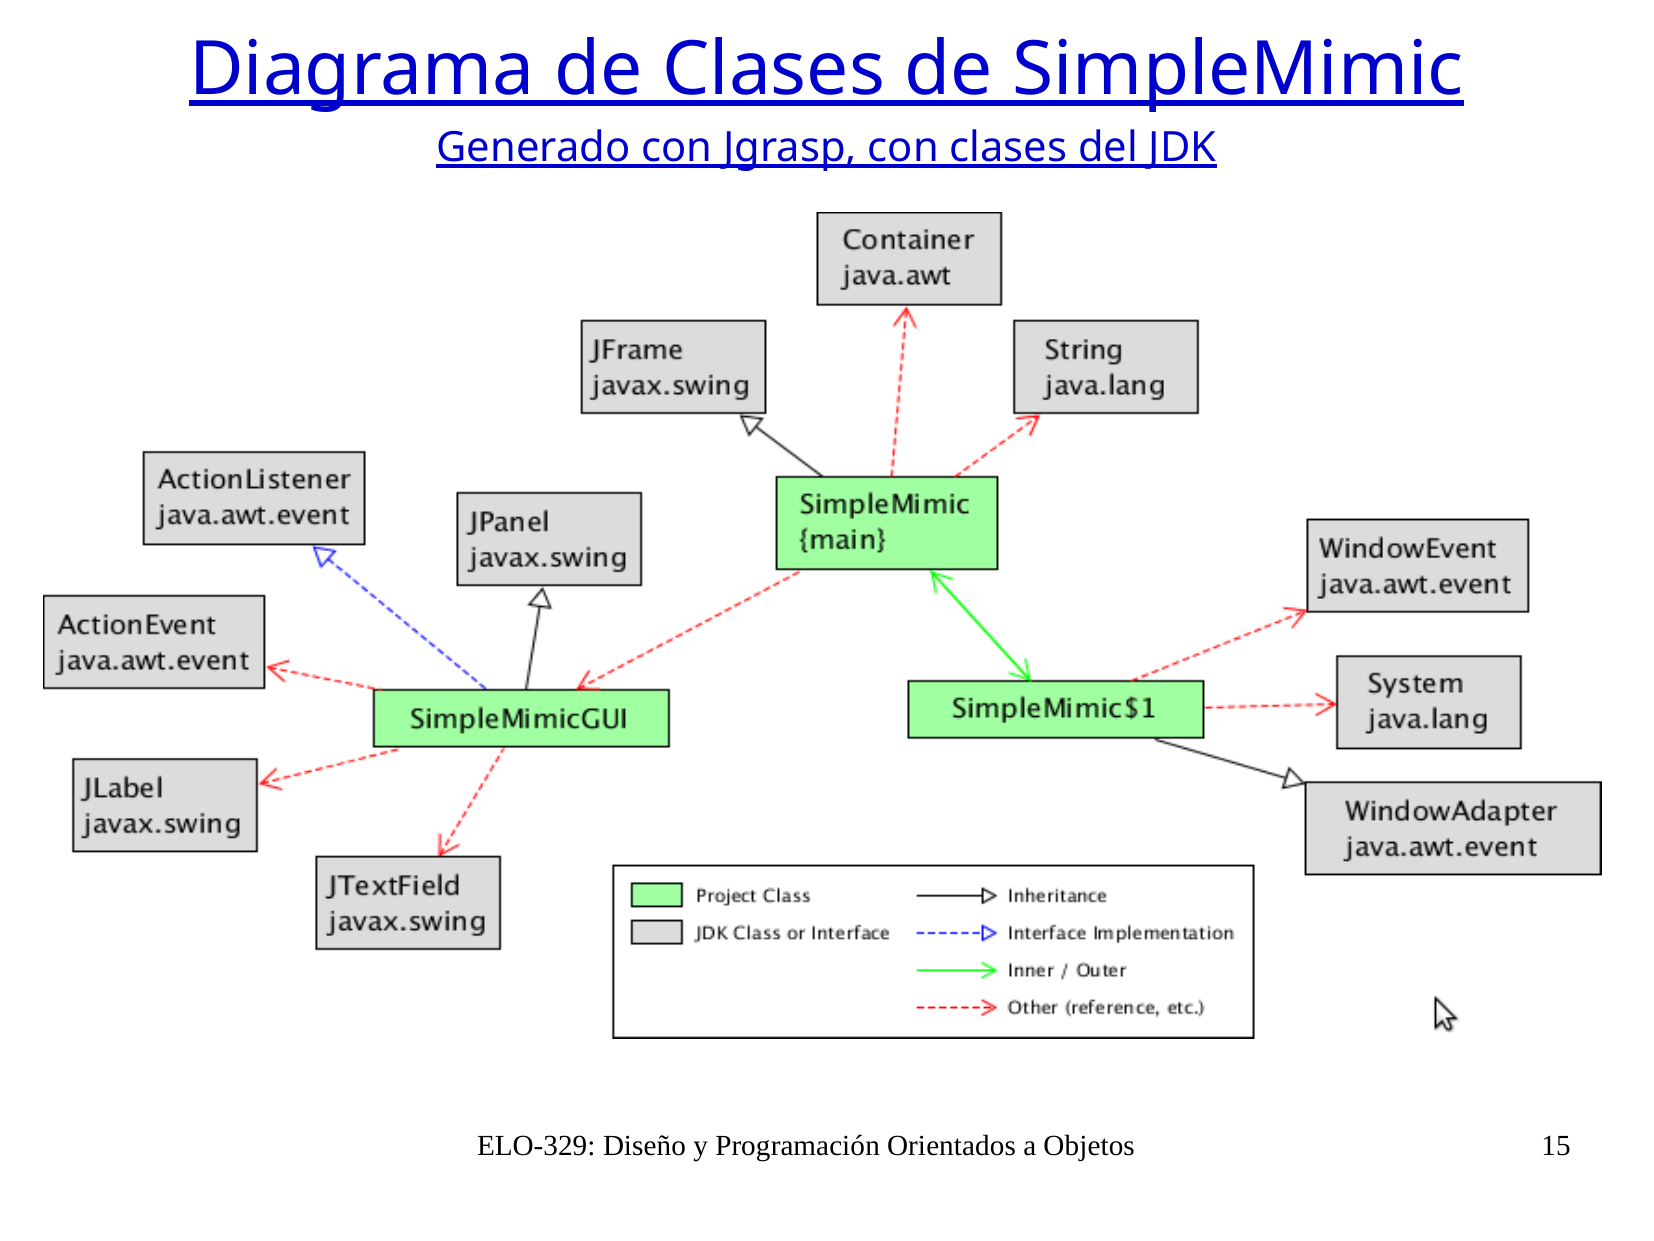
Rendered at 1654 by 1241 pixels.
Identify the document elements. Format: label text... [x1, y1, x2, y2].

title Diagrama de Clases de SimpleMimic Generado con Jgrasp, con clases del JDK [82, 29, 1571, 159]
picture [43, 212, 1602, 1039]
